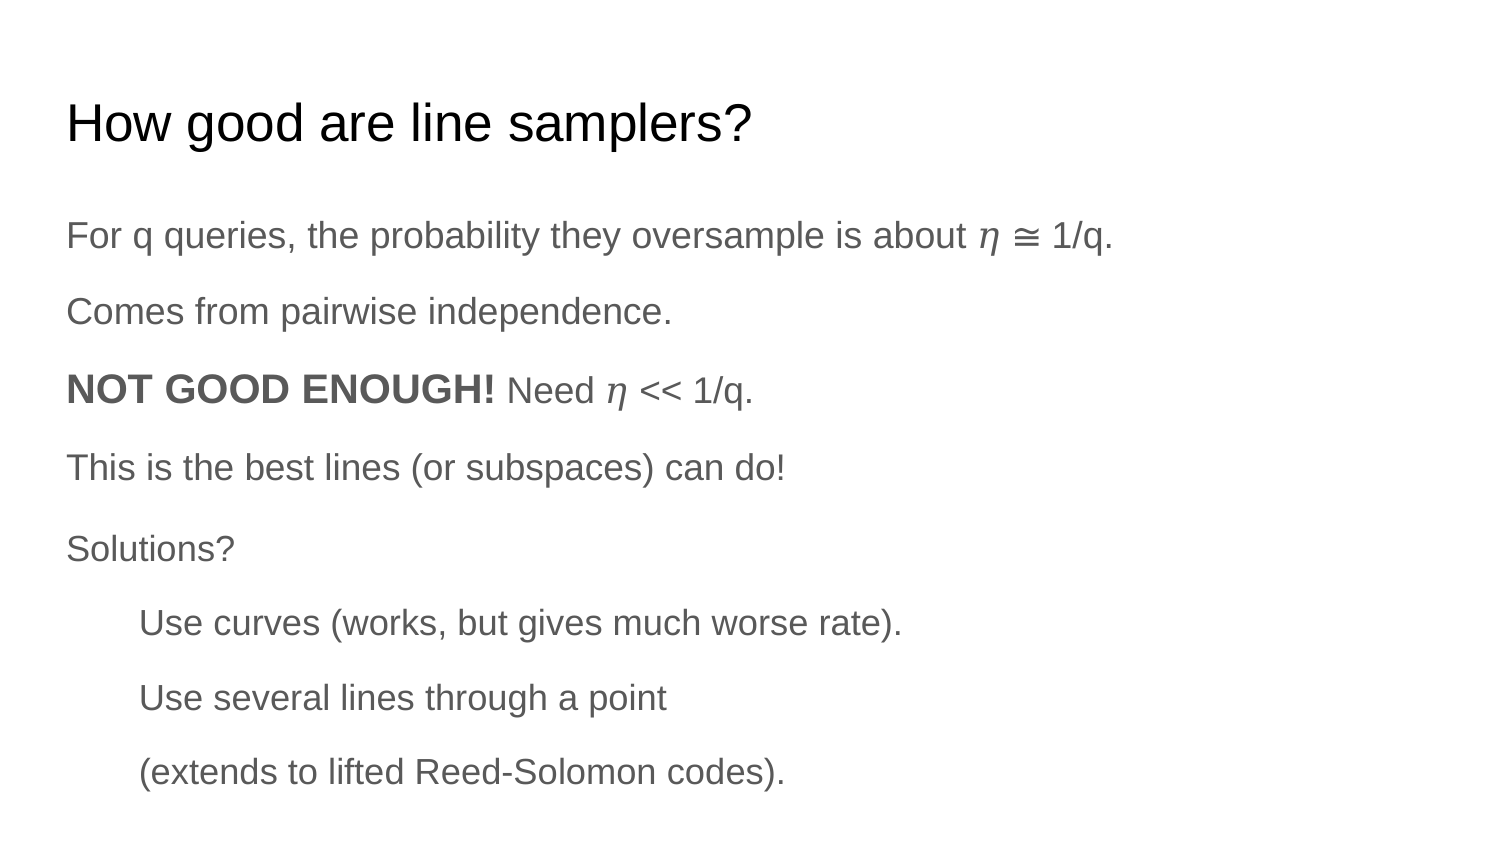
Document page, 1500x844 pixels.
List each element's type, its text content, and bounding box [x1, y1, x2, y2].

list Solutions? Use curves (works, but gives much worse rate). Use several lines through a point (extends to lifted Reed-Solomon codes). [51, 503, 1449, 809]
list NOT GOOD ENOUGH! Need 𝜂 << 1/q. This is the best lines (or subspaces) can do! [51, 339, 1449, 503]
title How good are line samplers? [51, 72, 1449, 167]
list For q queries, the probability they oversample is about 𝜂 ≅ 1/q. Comes from pairwise independence. [51, 189, 1449, 339]
